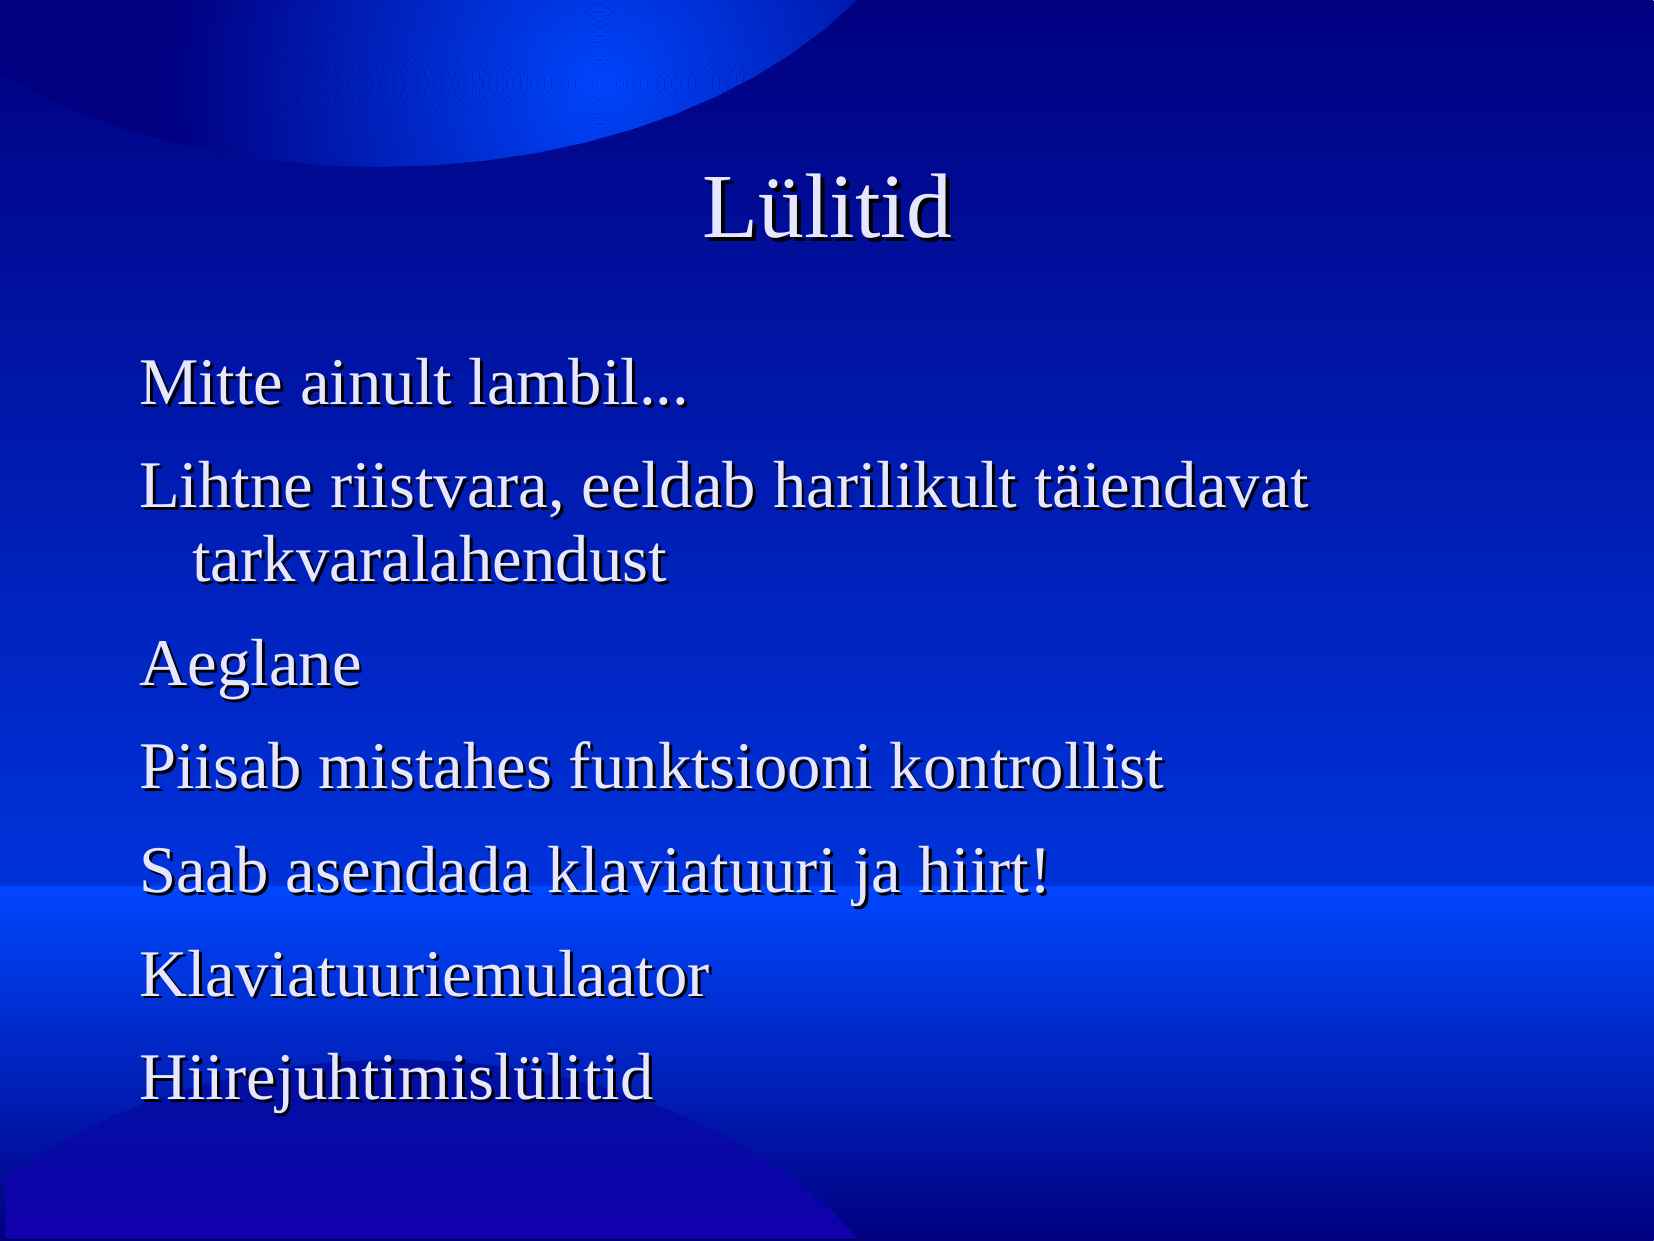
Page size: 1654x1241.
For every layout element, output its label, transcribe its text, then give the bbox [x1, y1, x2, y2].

title Lülitid [121, 102, 1534, 311]
list Mitte ainult lambil... Lihtne riistvara, eeldab harilikult täiendavat tarkvaralahendust Aeglane Piisab mistahes funktsiooni kontrollist Saab asendada klaviatuuri ja hiirt! Klaviatuuriemulaator Hiirejuhtimislülitid [121, 344, 1534, 1127]
